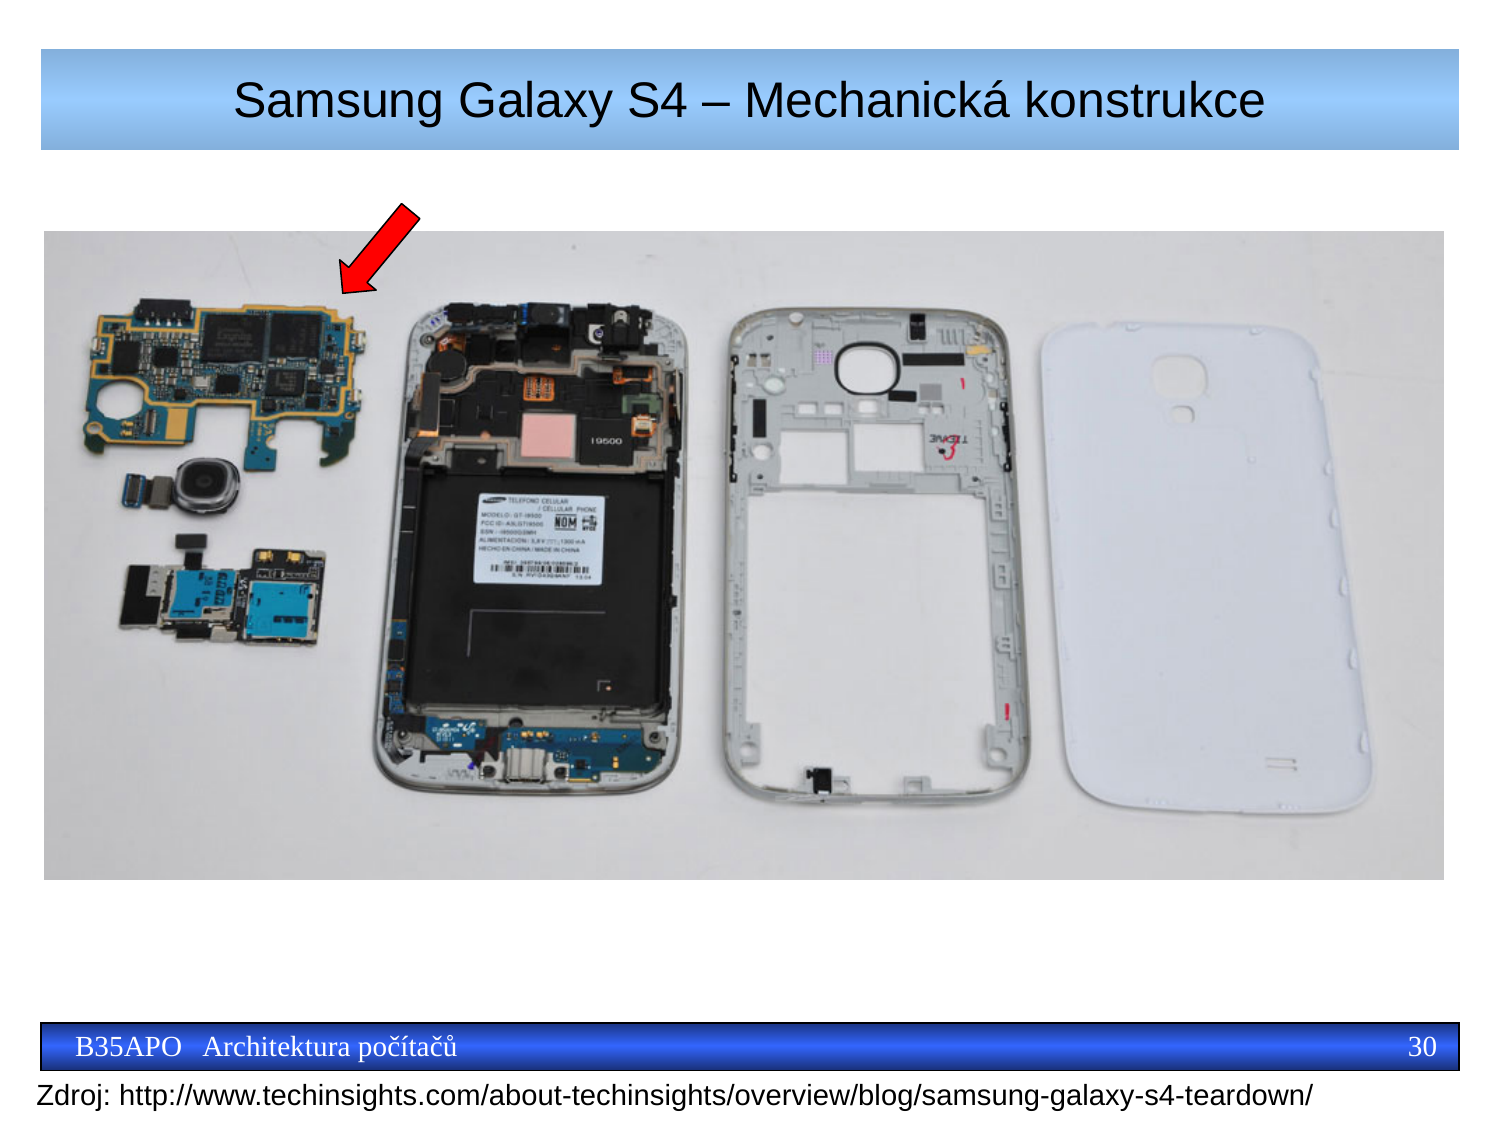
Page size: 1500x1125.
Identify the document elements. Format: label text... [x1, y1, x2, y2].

title Samsung Galaxy S4 – Mechanická konstrukce [41, 49, 1459, 150]
text_box [339, 203, 420, 294]
text_box Zdroj: http://www.techinsights.com/about-techinsights/overview/blog/samsung-galaxy-s4-teardown/ [21, 1068, 1448, 1120]
picture [44, 231, 1444, 880]
